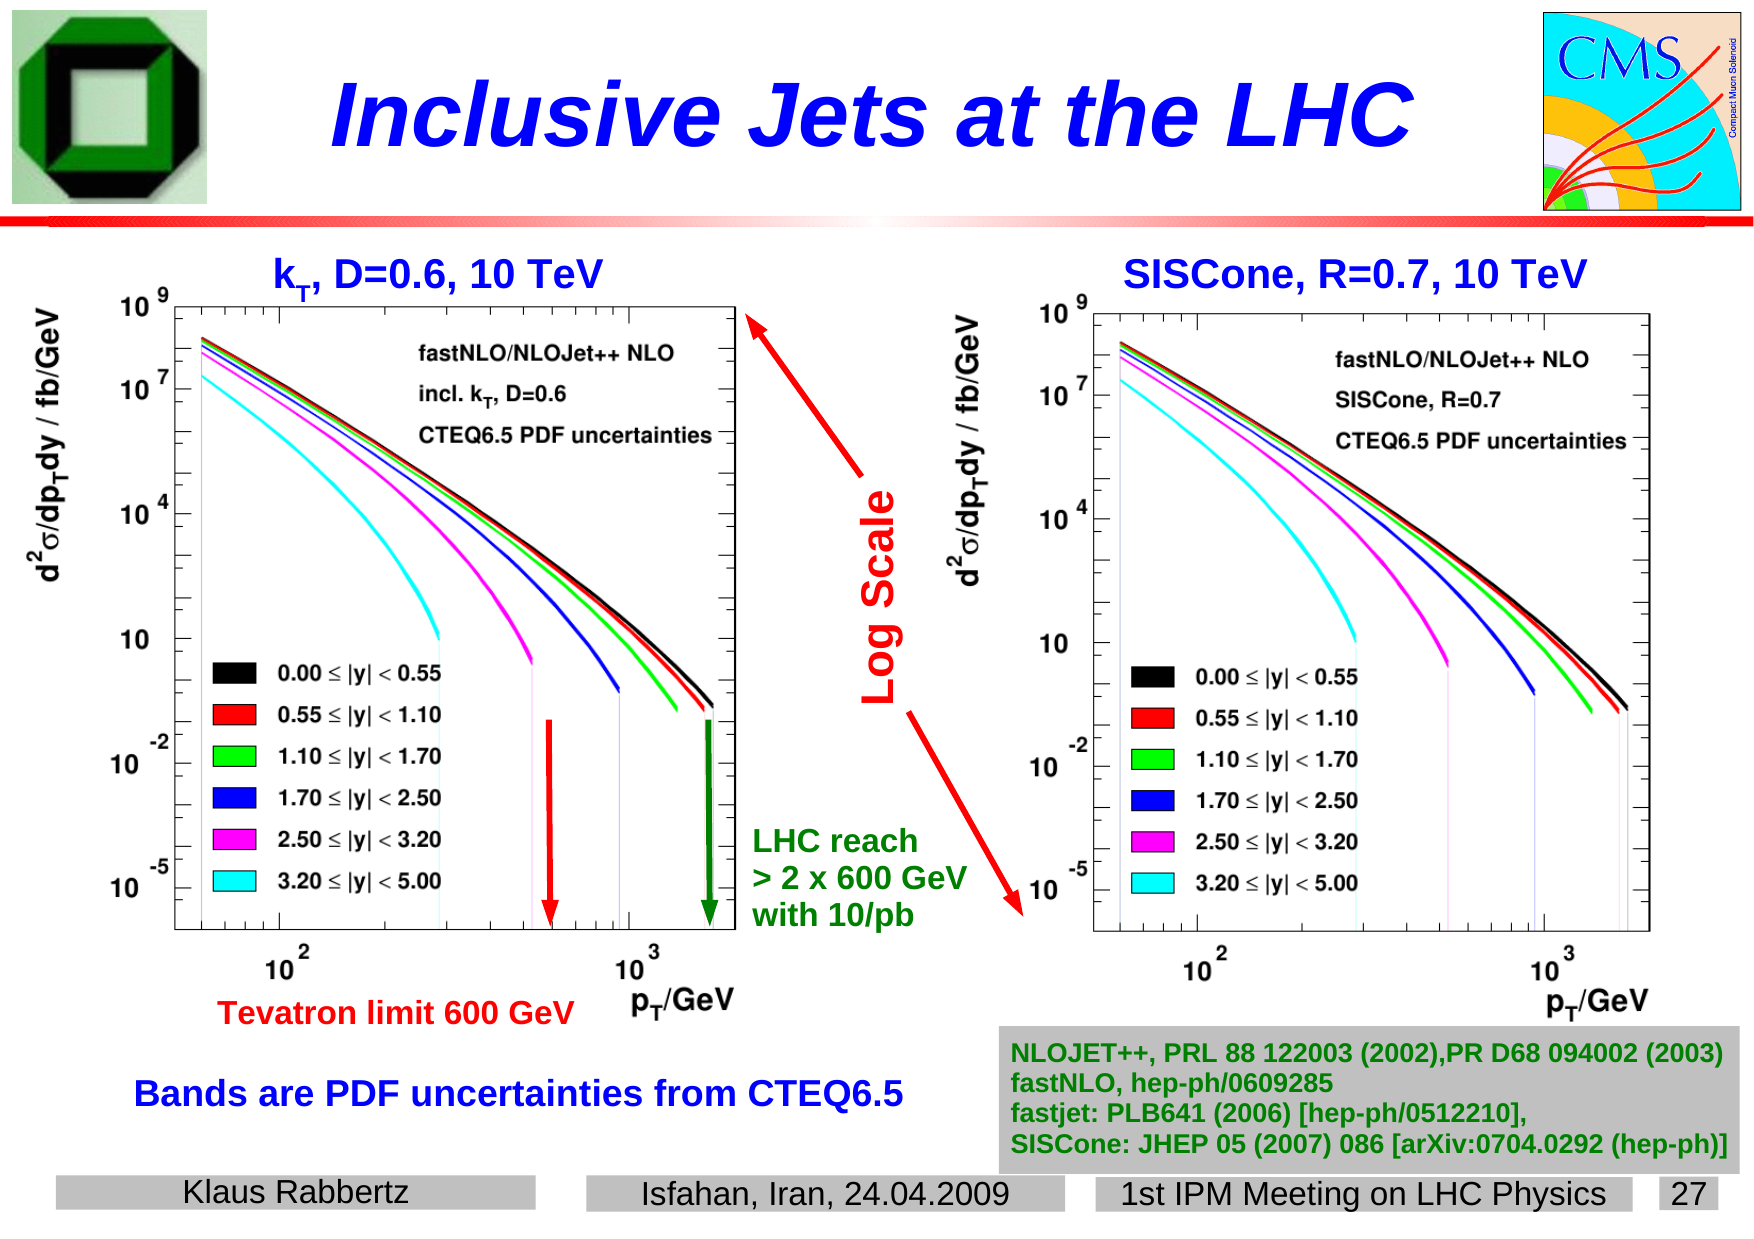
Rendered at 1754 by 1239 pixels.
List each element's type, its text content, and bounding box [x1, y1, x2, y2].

text_box Bands are PDF uncertainties from CTEQ6.5 [121, 1060, 917, 1128]
text_box NLOJET++, PRL 88 122003 (2002),PR D68 094002 (2003) fastNLO, hep-ph/0609285 fastjet: PLB641 (2006) [hep-ph/0512210], SISCone: JHEP 05 (2007) 086 [arXiv:0704.0292 (hep-ph)] [998, 1026, 1740, 1174]
picture [23, 285, 766, 1025]
picture [12, 10, 207, 204]
picture [944, 783, 959, 810]
text_box SISCone, R=0.7, 10 TeV [1111, 239, 1600, 311]
text_box kT, D=0.6, 10 TeV [260, 239, 616, 321]
title Inclusive Jets at the LHC [220, 27, 1525, 202]
picture [944, 291, 1677, 1028]
picture [1542, 11, 1742, 211]
text_box Tevatron limit 600 GeV [205, 982, 587, 1045]
text_box Log Scale [839, 478, 916, 719]
text_box LHC reach > 2 x 600 GeV with 10/pb [740, 810, 980, 950]
